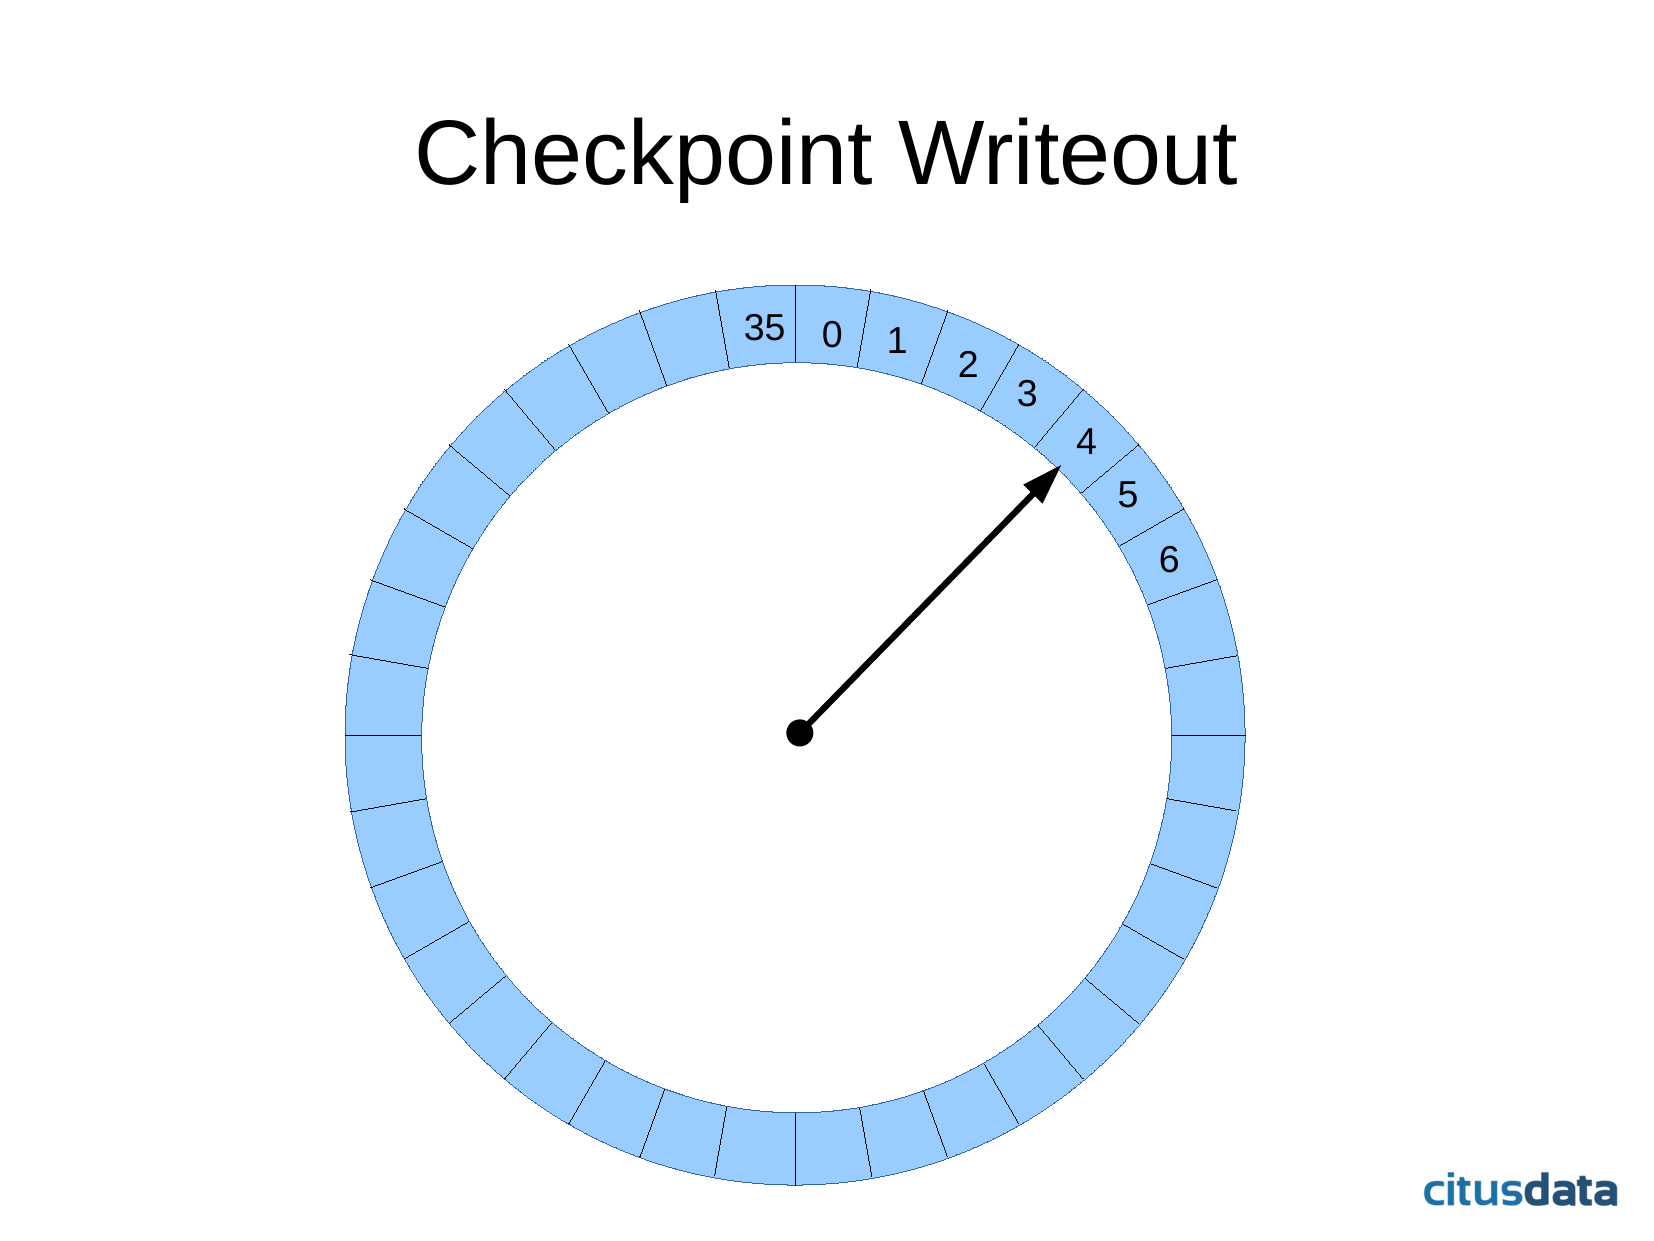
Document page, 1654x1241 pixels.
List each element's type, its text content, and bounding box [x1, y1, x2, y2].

title Checkpoint Writeout [82, 49, 1571, 257]
text_box 35 [729, 298, 801, 356]
text_box 4 [1061, 412, 1112, 470]
picture [1420, 1167, 1622, 1209]
text_box 2 [943, 335, 994, 393]
text_box 5 [1102, 465, 1154, 523]
text_box 1 [872, 312, 923, 370]
text_box 6 [1144, 530, 1195, 588]
text_box [345, 285, 1246, 1186]
text_box 0 [807, 306, 858, 364]
text_box 3 [1002, 365, 1053, 423]
